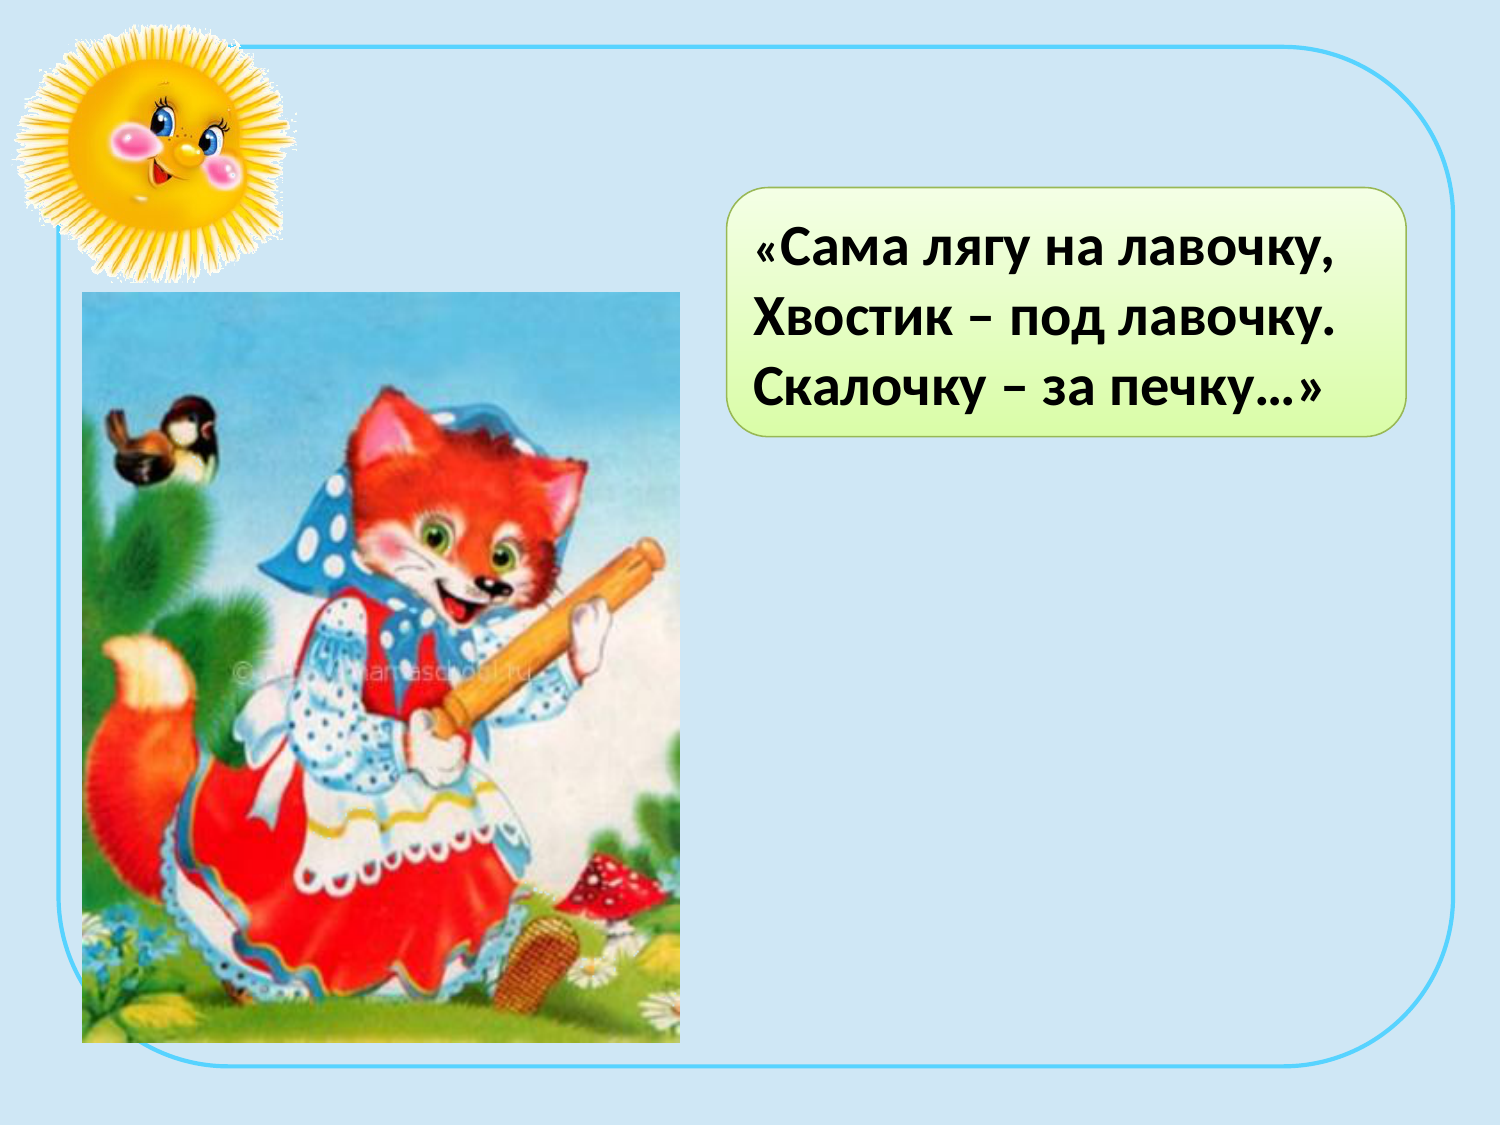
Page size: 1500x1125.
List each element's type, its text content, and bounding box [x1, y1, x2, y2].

text_box «Сама лягу на лавочку, Хвостик – под лавочку. Скалочку – за печку…» [726, 187, 1407, 437]
picture [11, 11, 680, 1043]
